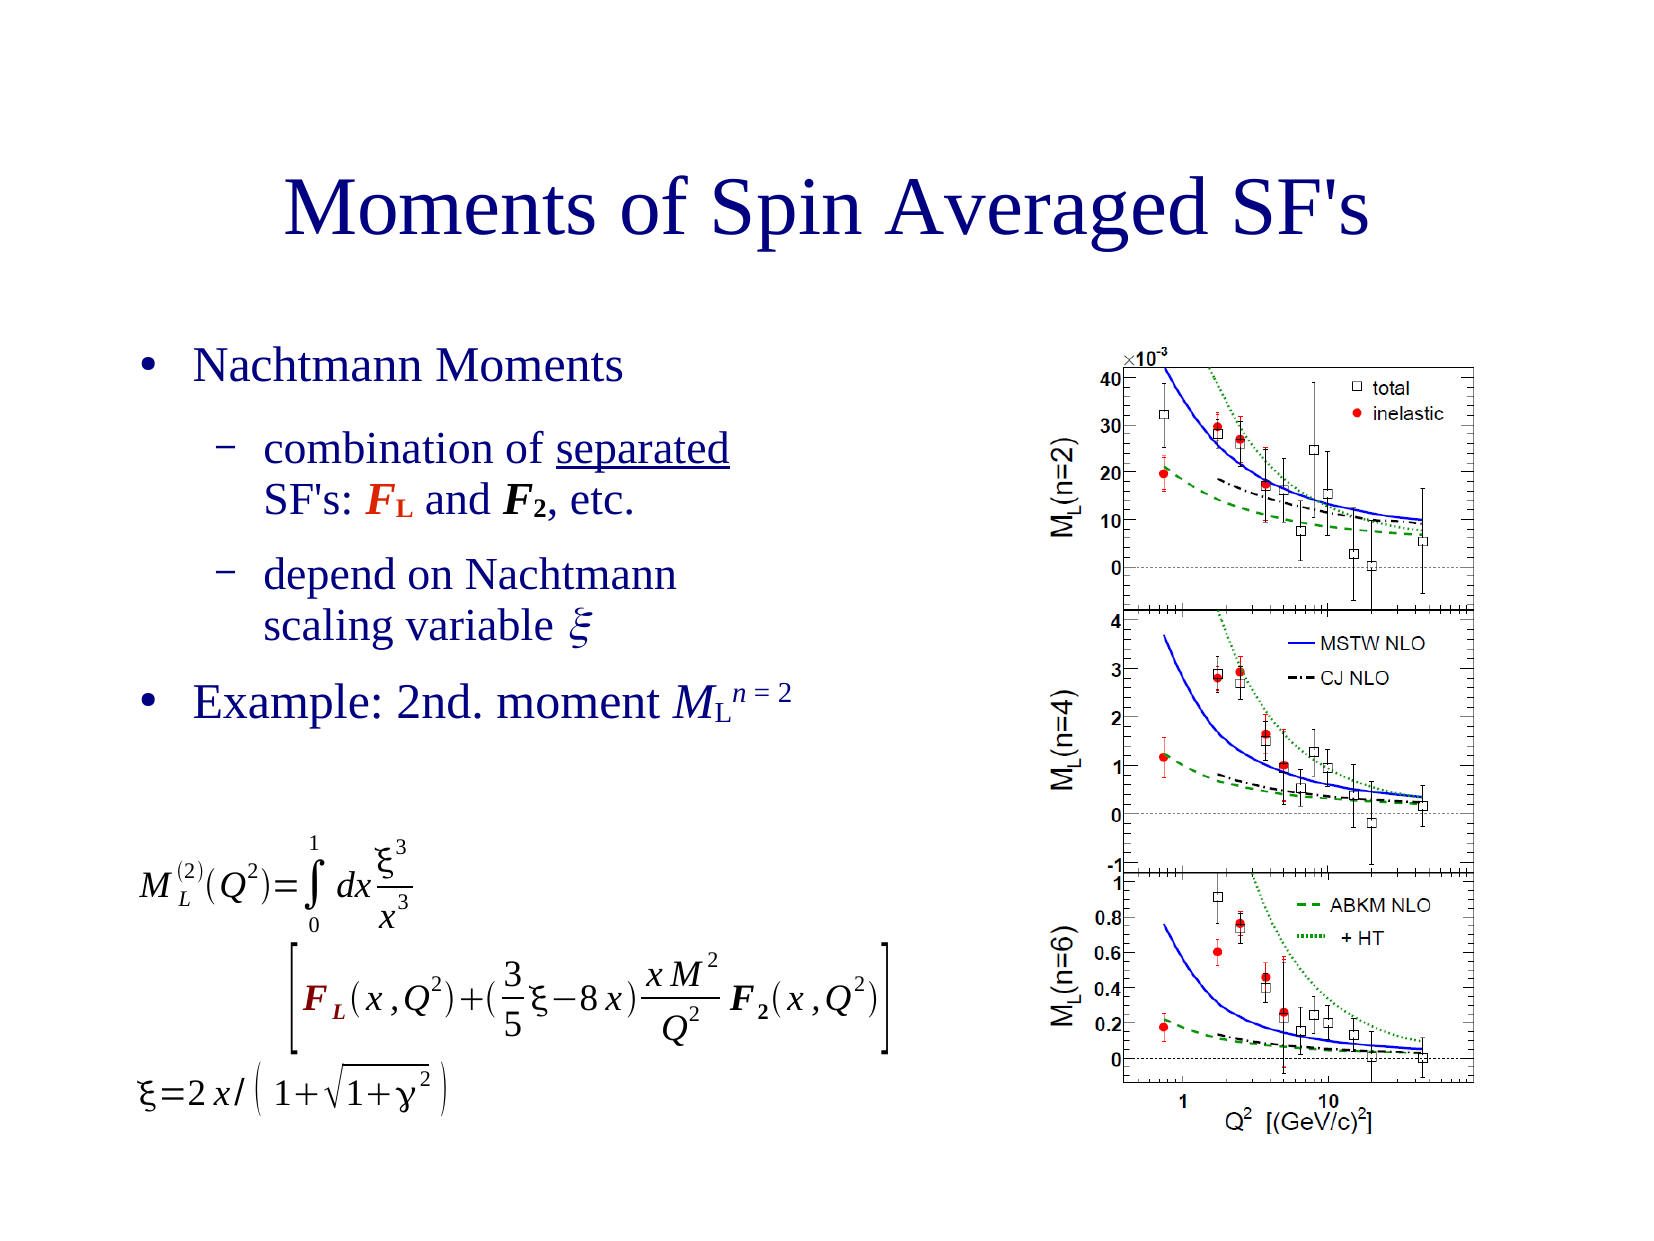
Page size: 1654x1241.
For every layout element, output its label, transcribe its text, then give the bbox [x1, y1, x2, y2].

chart [128, 830, 899, 1119]
title Moments of Spin Averaged SF's [121, 102, 1534, 311]
picture [1050, 344, 1474, 1134]
list Nachtmann Moments combination of separated SF's: FL and F2, etc. depend on Nachtmann scaling variable  Example: 2nd. moment MLn = 2 [121, 337, 807, 792]
